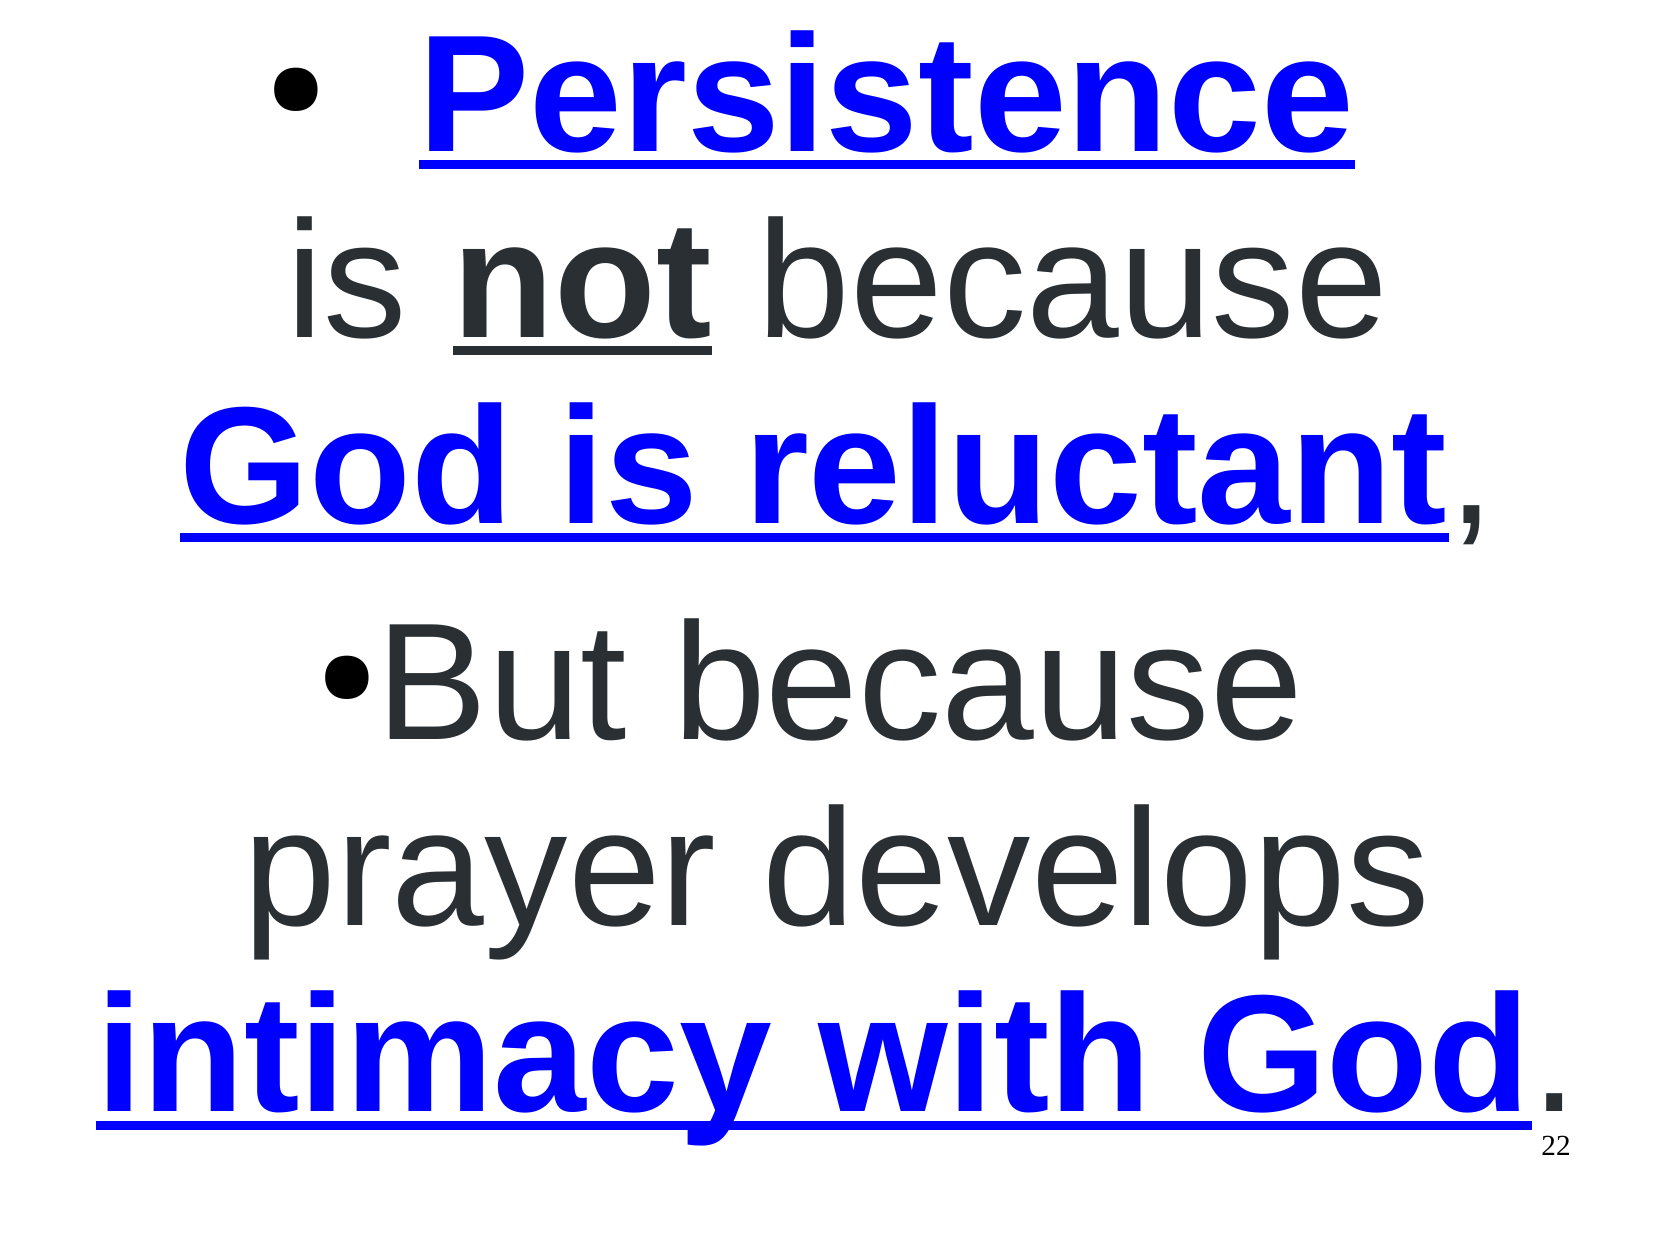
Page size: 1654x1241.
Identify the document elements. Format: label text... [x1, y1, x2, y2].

list Persistence is not because God is reluctant, But because prayer develops intimacy with God. [0, 0, 1651, 1238]
